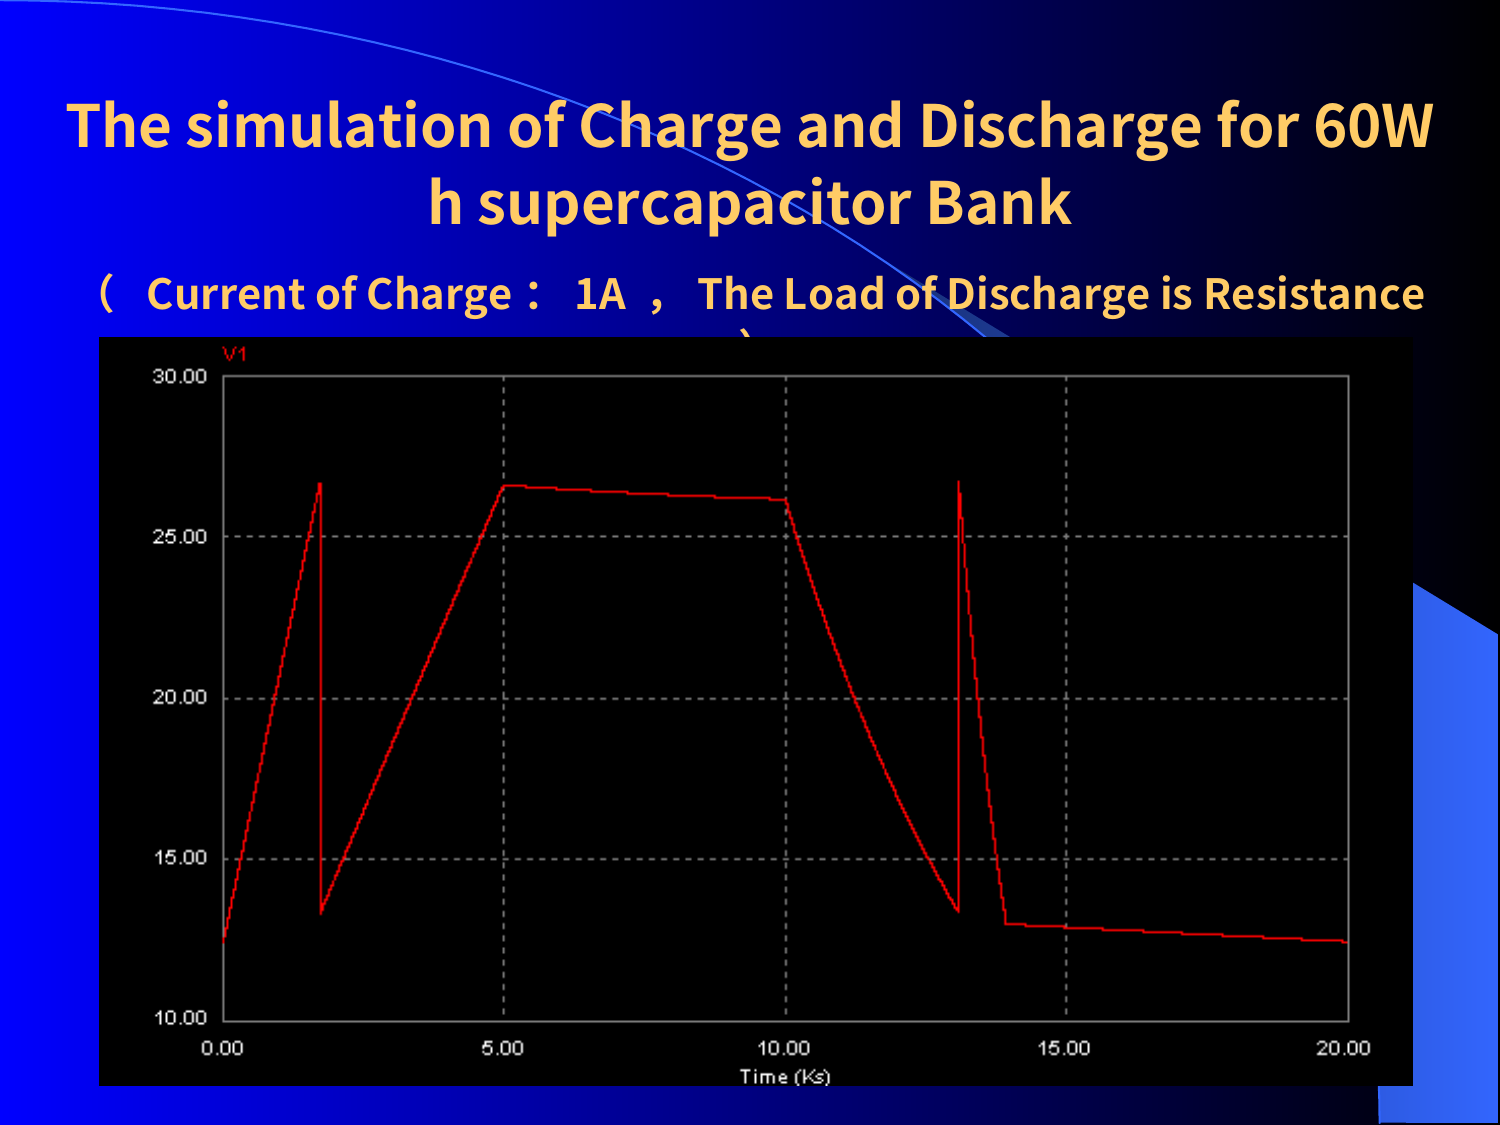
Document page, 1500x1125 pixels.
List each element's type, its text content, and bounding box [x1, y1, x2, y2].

chart [99, 337, 1413, 1086]
text_box The simulation of Charge and Discharge for 60Wh supercapacitor Bank （ Current of Charge：1A ，The Load of Discharge is Resistance ） [50, 75, 1451, 381]
